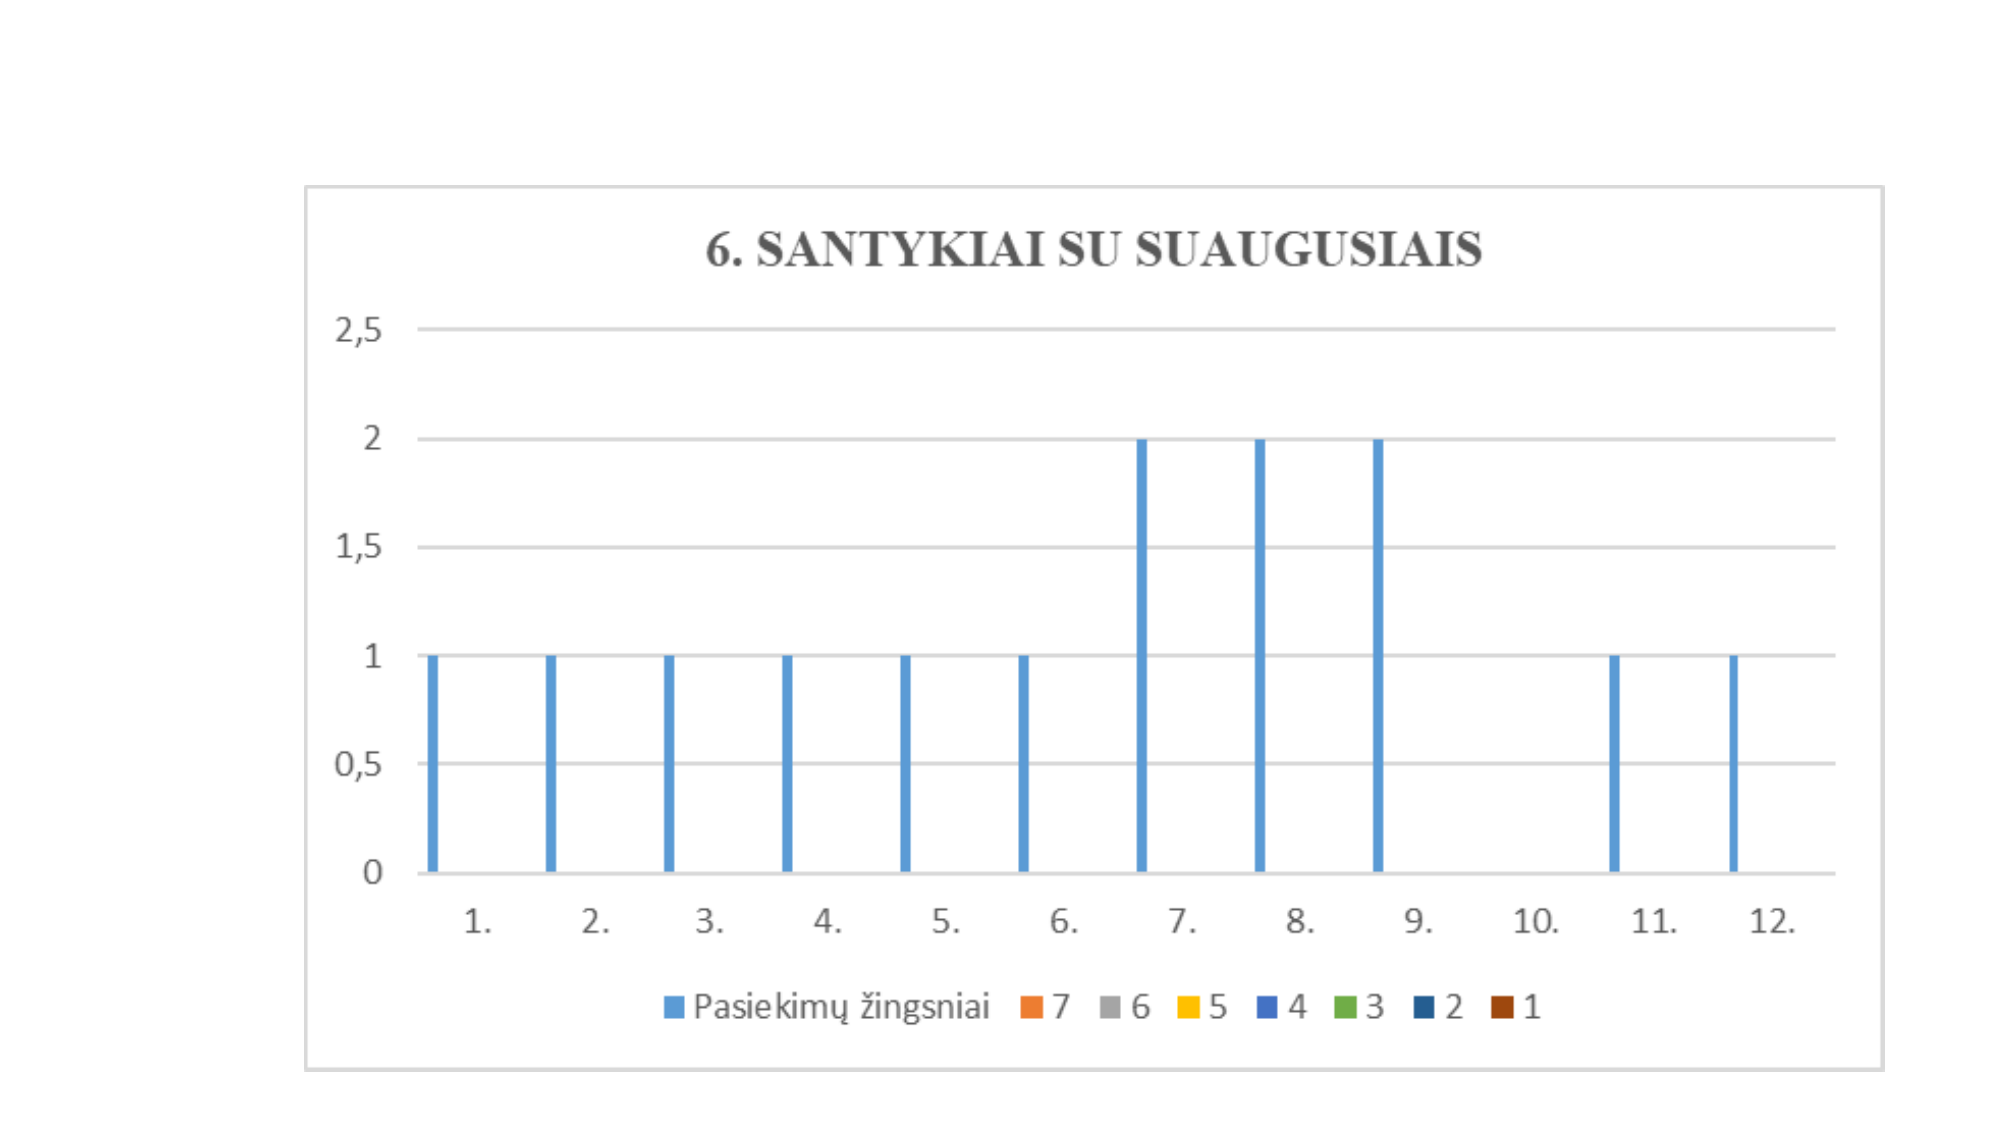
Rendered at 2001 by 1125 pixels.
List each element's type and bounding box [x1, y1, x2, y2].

picture [304, 185, 1885, 1072]
